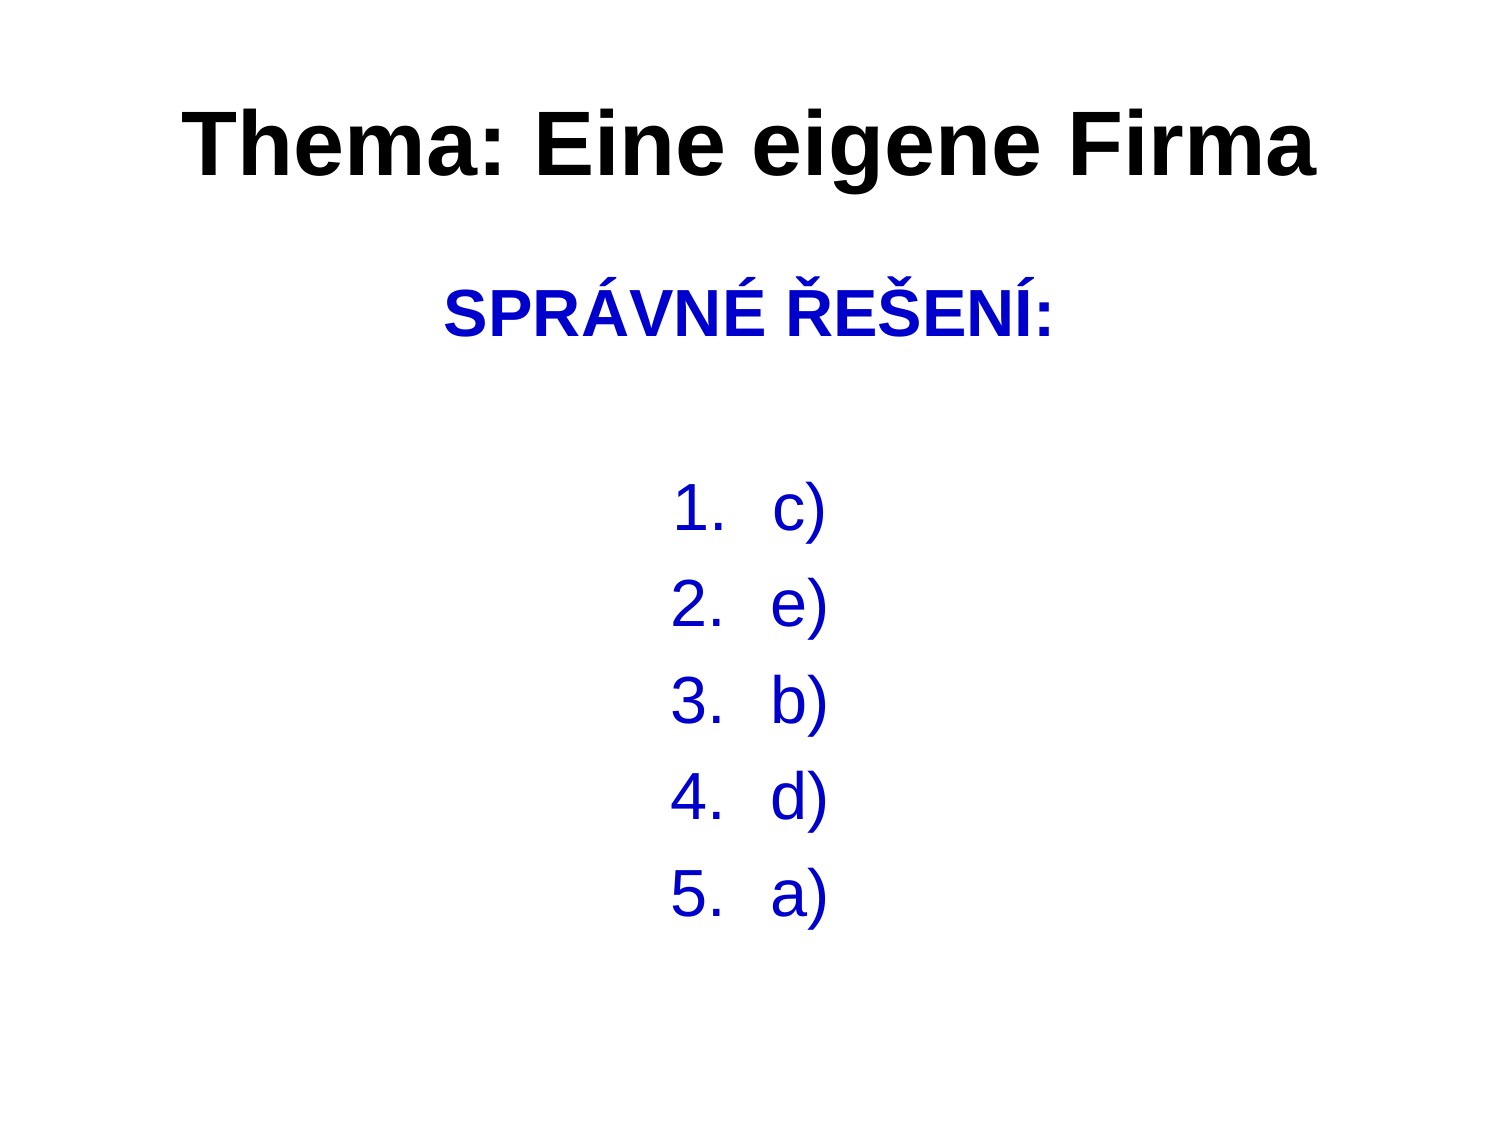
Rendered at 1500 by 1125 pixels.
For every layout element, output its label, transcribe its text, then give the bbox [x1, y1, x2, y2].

list SPRÁVNÉ ŘEŠENÍ: c) e) b) d) a) [75, 262, 1426, 1034]
title Thema: Eine eigene Firma [75, 45, 1426, 233]
